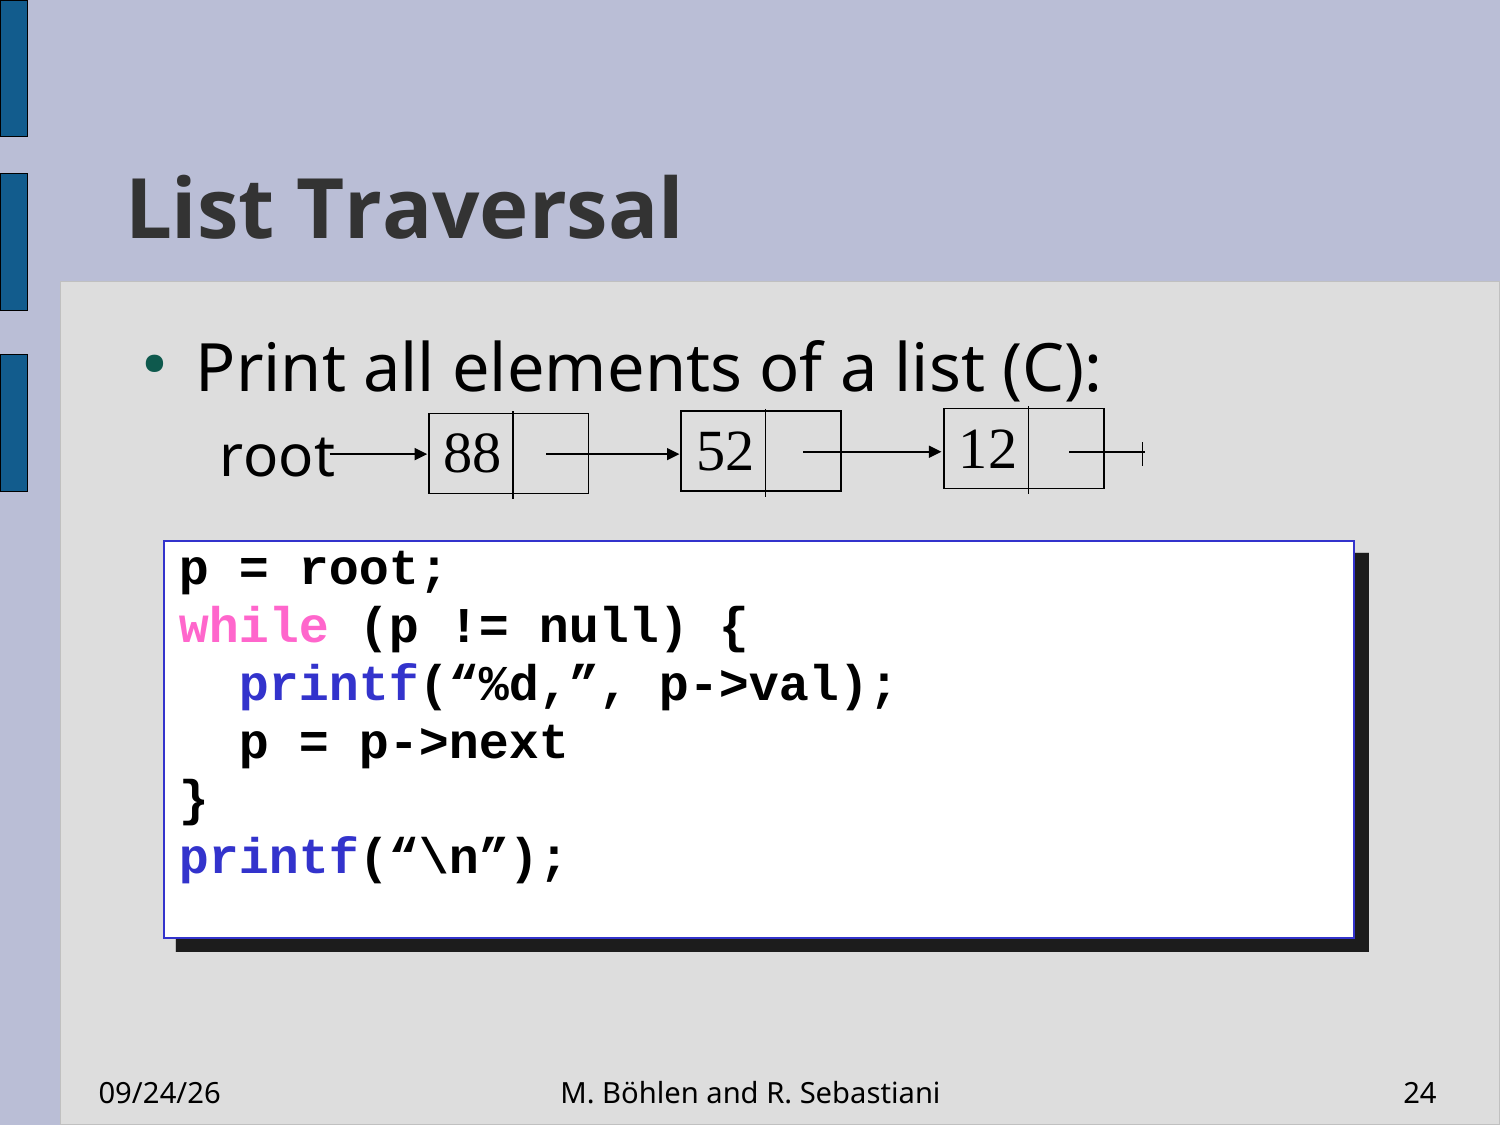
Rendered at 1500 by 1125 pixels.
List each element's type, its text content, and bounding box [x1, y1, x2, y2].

text_box 88 [514, 413, 589, 494]
text_box 12 [944, 408, 1028, 489]
text_box 52 [766, 410, 841, 491]
text_box 52 [681, 410, 765, 491]
list Print all elements of a list (C): [110, 312, 1392, 1037]
text_box 88 [428, 413, 512, 494]
text_box root [204, 406, 351, 502]
text_box p = root; while (p != null) { printf(“%d,”, p->val); p = p->next } printf(“\n”); [163, 540, 1355, 939]
text_box 12 [1029, 408, 1104, 489]
title List Traversal [110, 67, 1392, 271]
